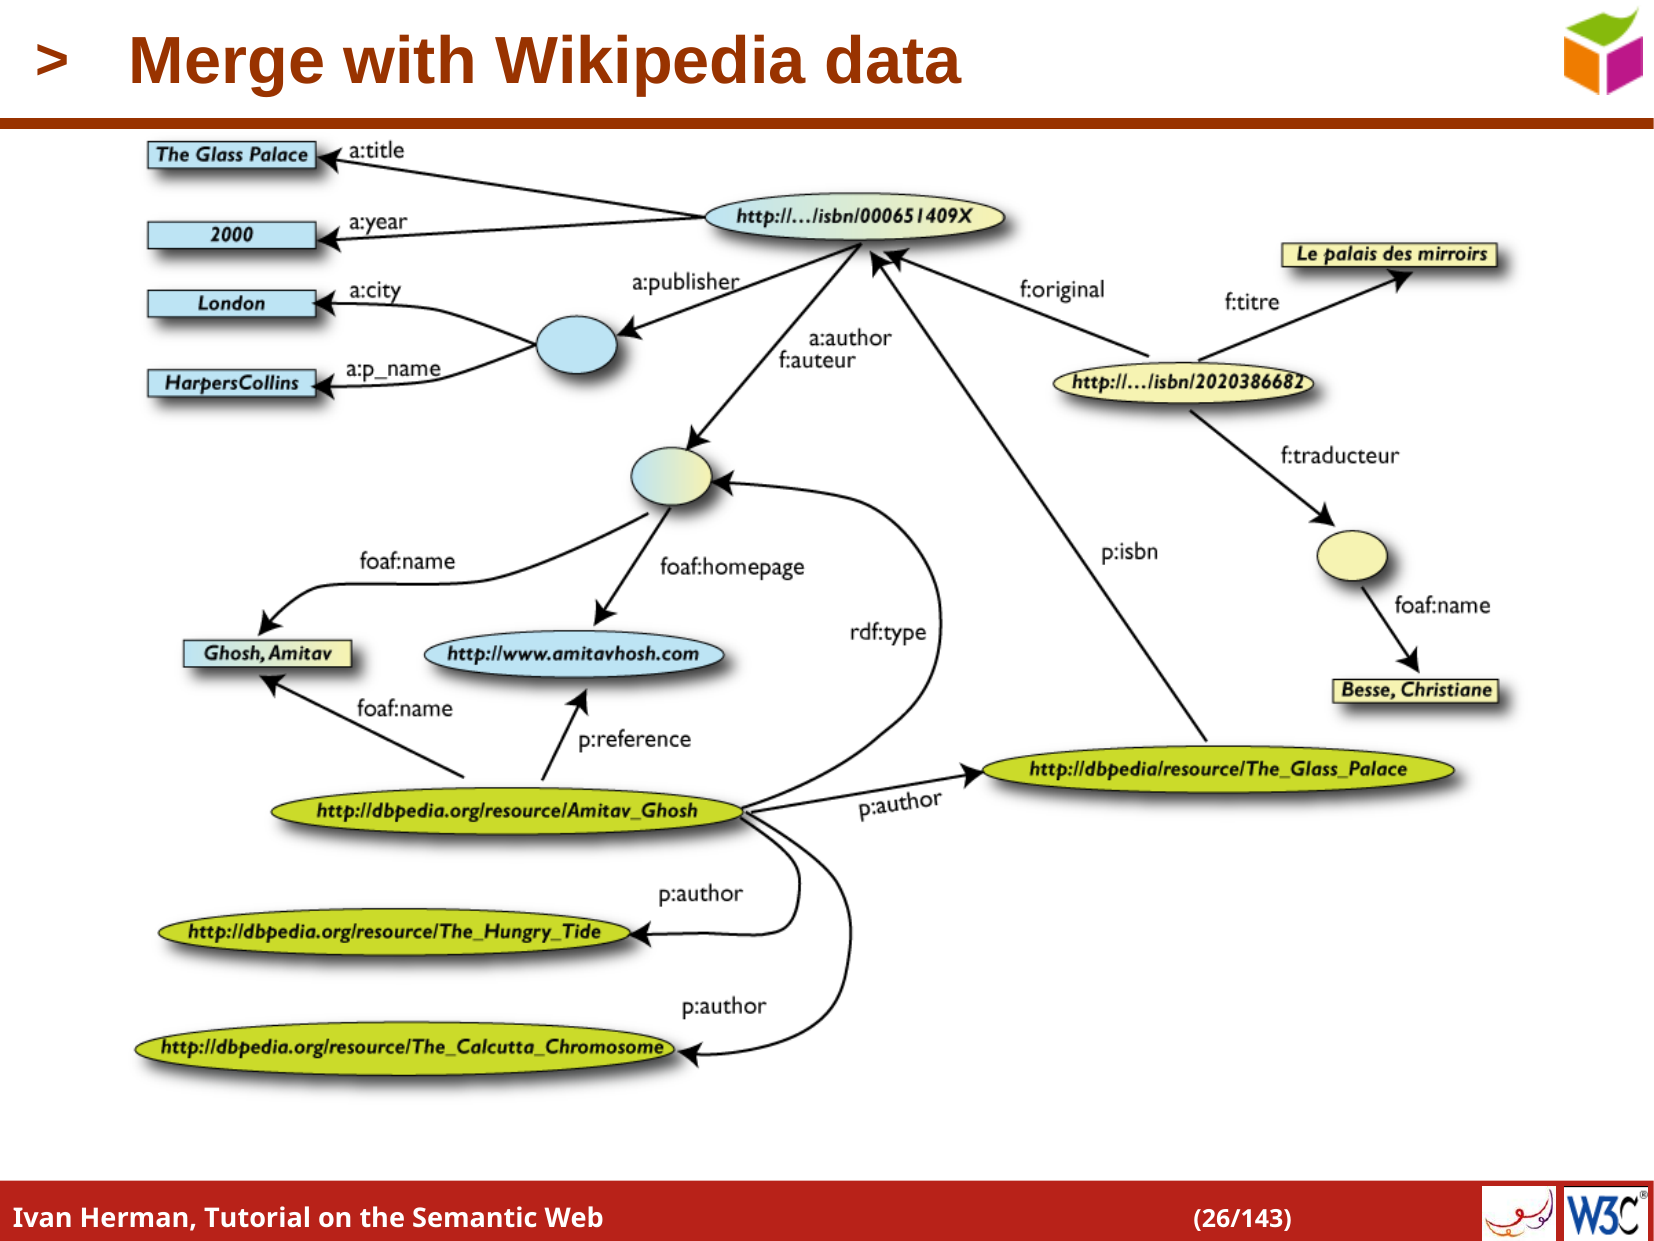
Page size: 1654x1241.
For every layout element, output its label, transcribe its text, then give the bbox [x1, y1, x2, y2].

picture [1482, 1186, 1556, 1241]
picture [1564, 5, 1643, 95]
picture [1564, 1186, 1648, 1241]
title Merge with Wikipedia data [93, 0, 1493, 119]
picture [123, 130, 1530, 1107]
